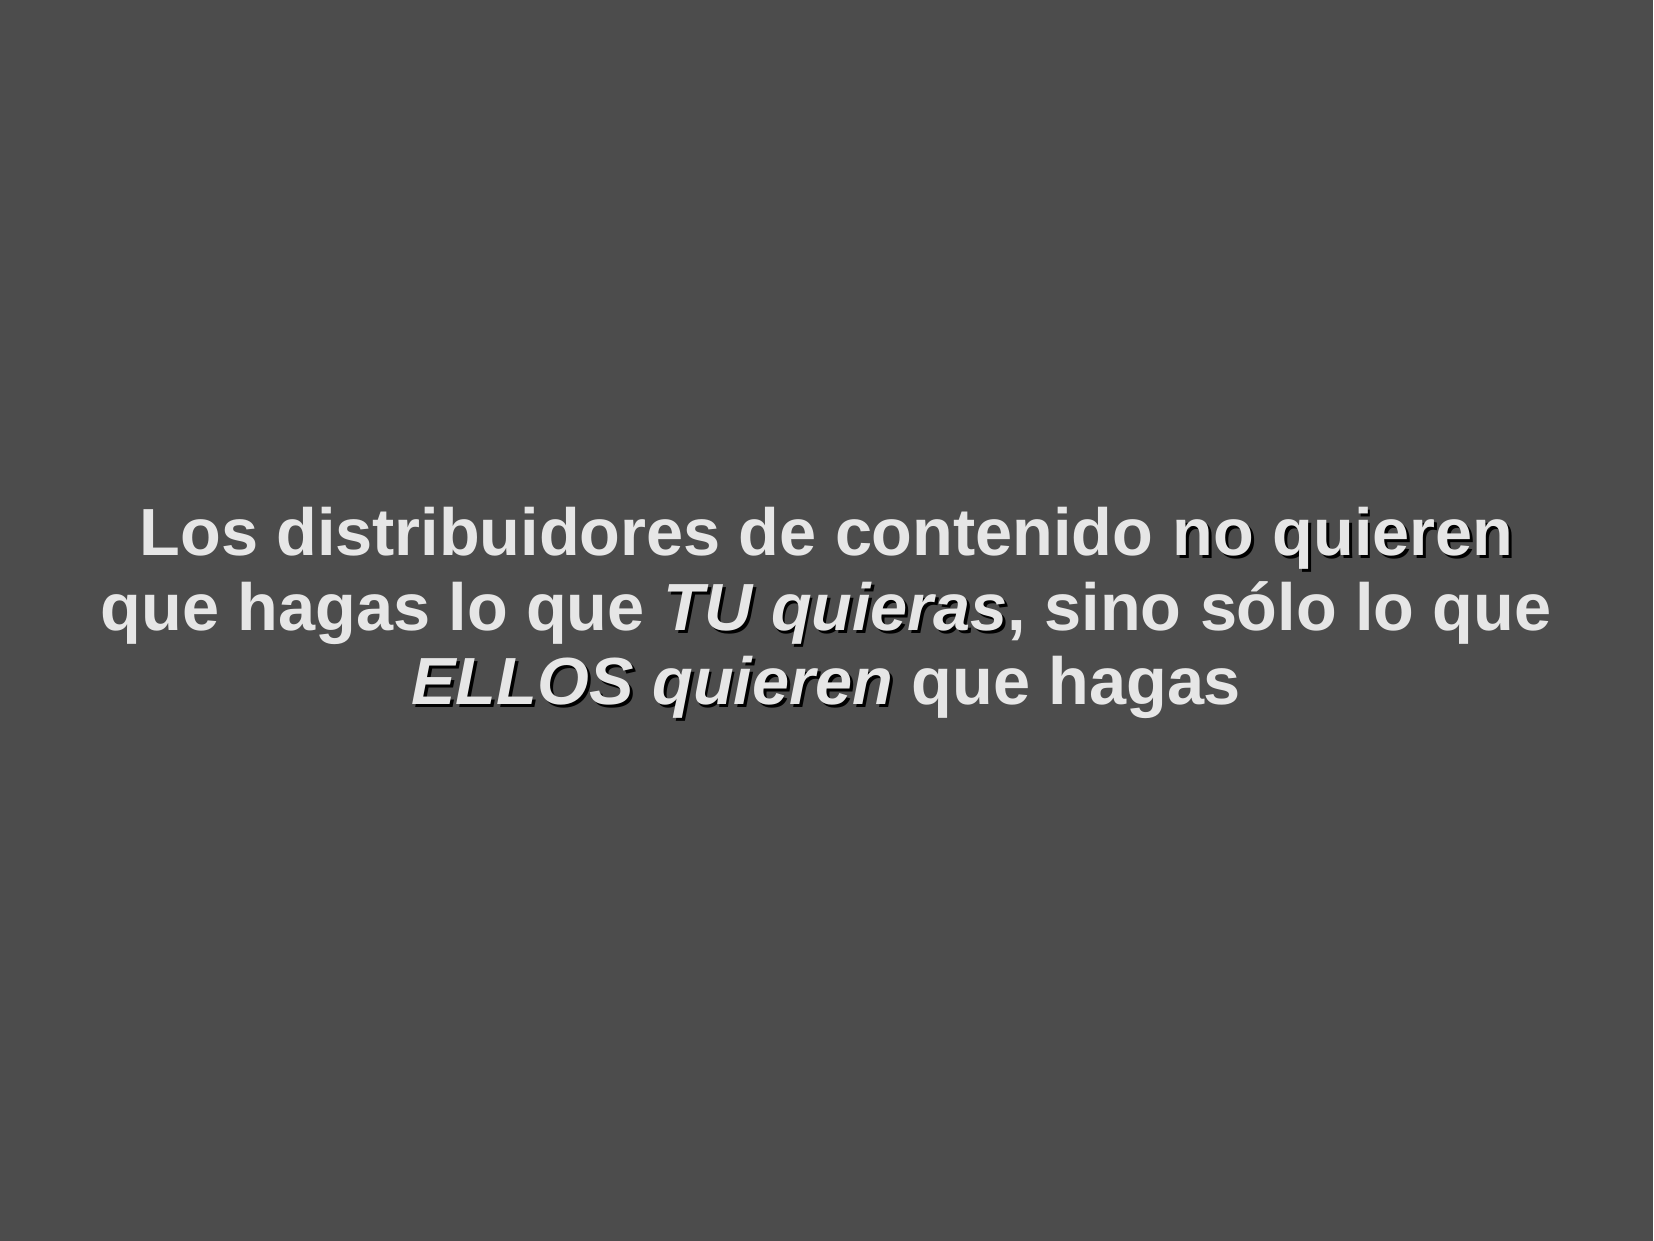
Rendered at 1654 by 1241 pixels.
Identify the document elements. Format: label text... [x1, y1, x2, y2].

subtitle Los distribuidores de contenido no quieren que hagas lo que TU quieras, sino sólo lo que ELLOS quieren que hagas [82, 112, 1571, 1102]
